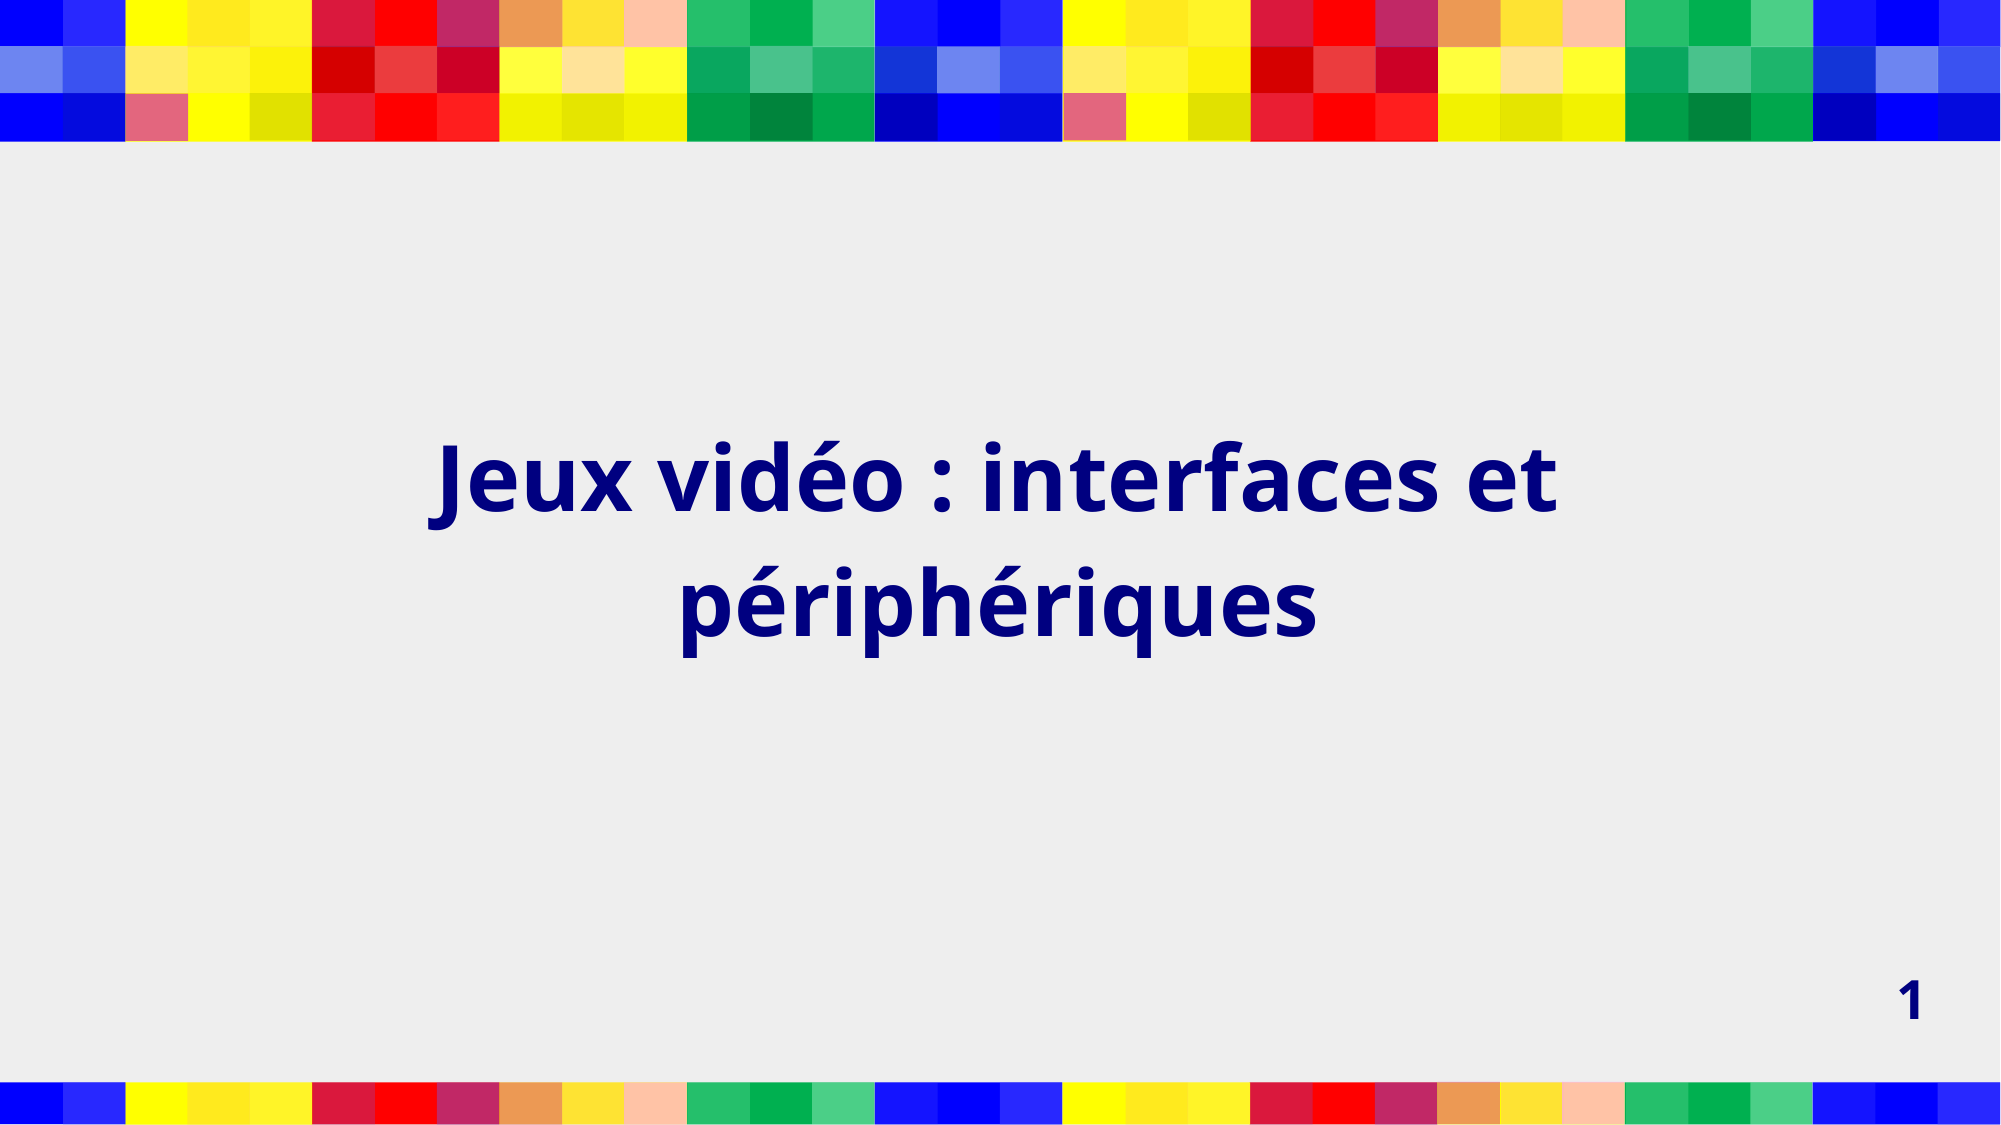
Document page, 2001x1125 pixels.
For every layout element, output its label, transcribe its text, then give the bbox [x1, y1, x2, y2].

text_box 1 [1853, 954, 1970, 1043]
title Jeux vidéo : interfaces et périphériques [185, 365, 1811, 712]
